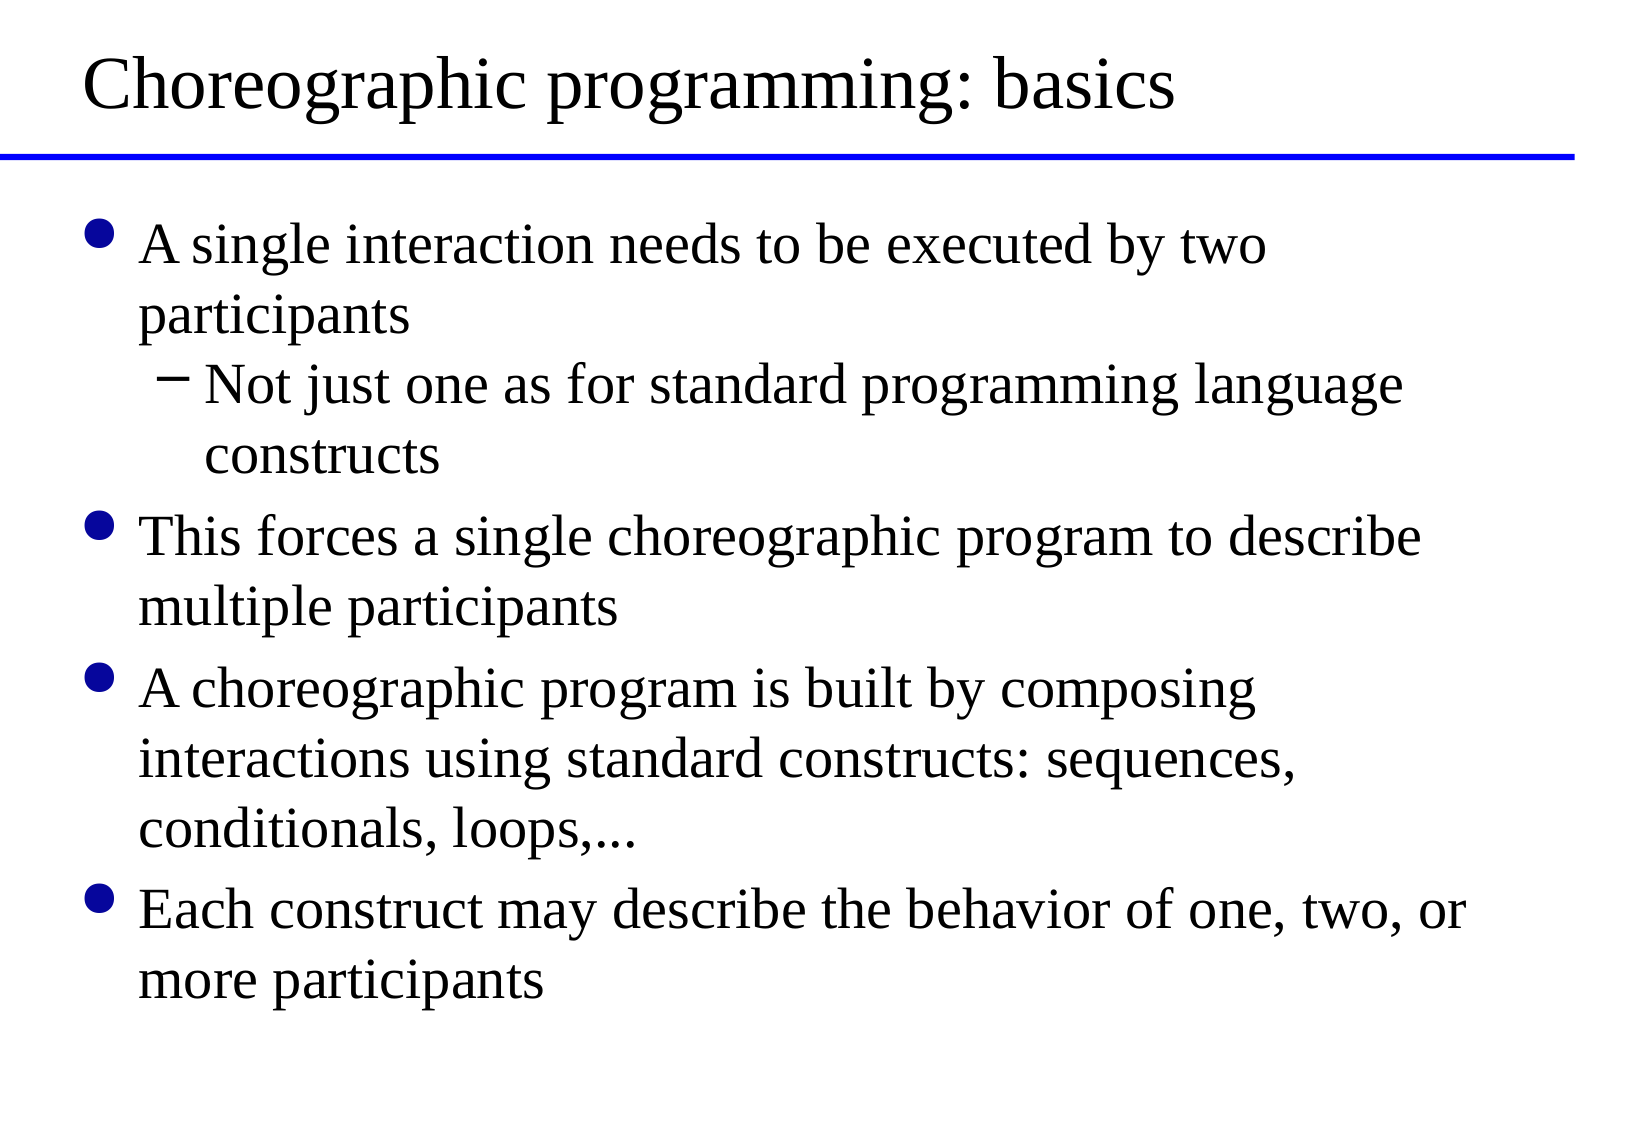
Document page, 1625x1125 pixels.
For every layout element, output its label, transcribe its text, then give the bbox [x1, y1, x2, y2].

title Choreographic programming: basics [67, 27, 1544, 131]
list A single interaction needs to be executed by two participants Not just one as for standard programming language constructs This forces a single choreographic program to describe multiple participants A choreographic program is built by composing interactions using standard constructs: sequences, conditionals, loops,... Each construct may describe the behavior of one, two, or more participants [67, 198, 1546, 1061]
